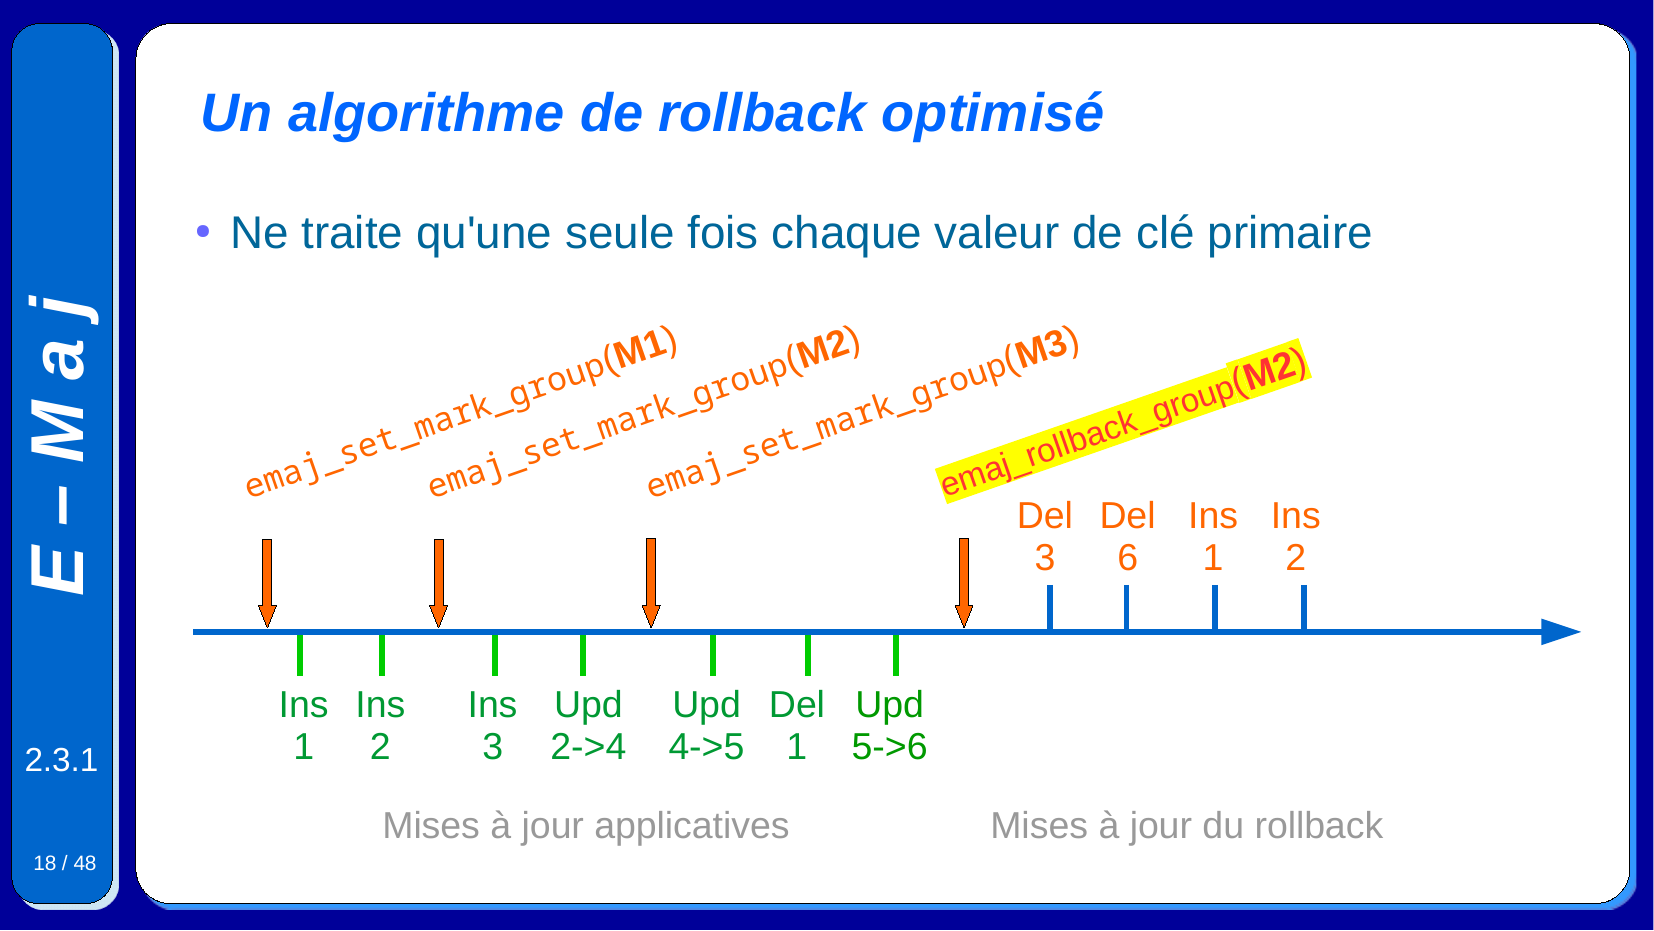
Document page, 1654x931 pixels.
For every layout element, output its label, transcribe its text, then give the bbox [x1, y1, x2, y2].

text_box emaj_set_mark_group(M2) [403, 302, 887, 530]
text_box Mises à jour du rollback [975, 796, 1399, 854]
text_box [429, 539, 448, 628]
list Ne traite qu'une seule fois chaque valeur de clé primaire [177, 206, 1587, 827]
text_box Del 3 [1002, 487, 1084, 588]
text_box Mises à jour applicatives [367, 796, 805, 854]
text_box [258, 539, 277, 628]
text_box emaj_set_mark_group(M1) [220, 302, 700, 530]
text_box Upd 5->6 [836, 676, 962, 777]
text_box Upd 4->5 [653, 676, 779, 777]
text_box Del 1 [779, 676, 836, 777]
text_box Ins 3 [452, 676, 535, 777]
title Un algorithme de rollback optimisé [200, 34, 1575, 191]
text_box [955, 538, 973, 628]
text_box Del 6 [1084, 487, 1187, 588]
text_box Ins 1 [263, 676, 340, 777]
text_box Ins 1 [1187, 487, 1256, 588]
text_box [642, 538, 661, 628]
text_box emaj_set_mark_group(M3) [622, 302, 1105, 530]
text_box Ins 2 [1256, 487, 1347, 588]
text_box emaj_rollback_group(M2) [917, 313, 1369, 530]
text_box Ins 2 [340, 676, 432, 777]
text_box Upd 2->4 [535, 676, 653, 777]
